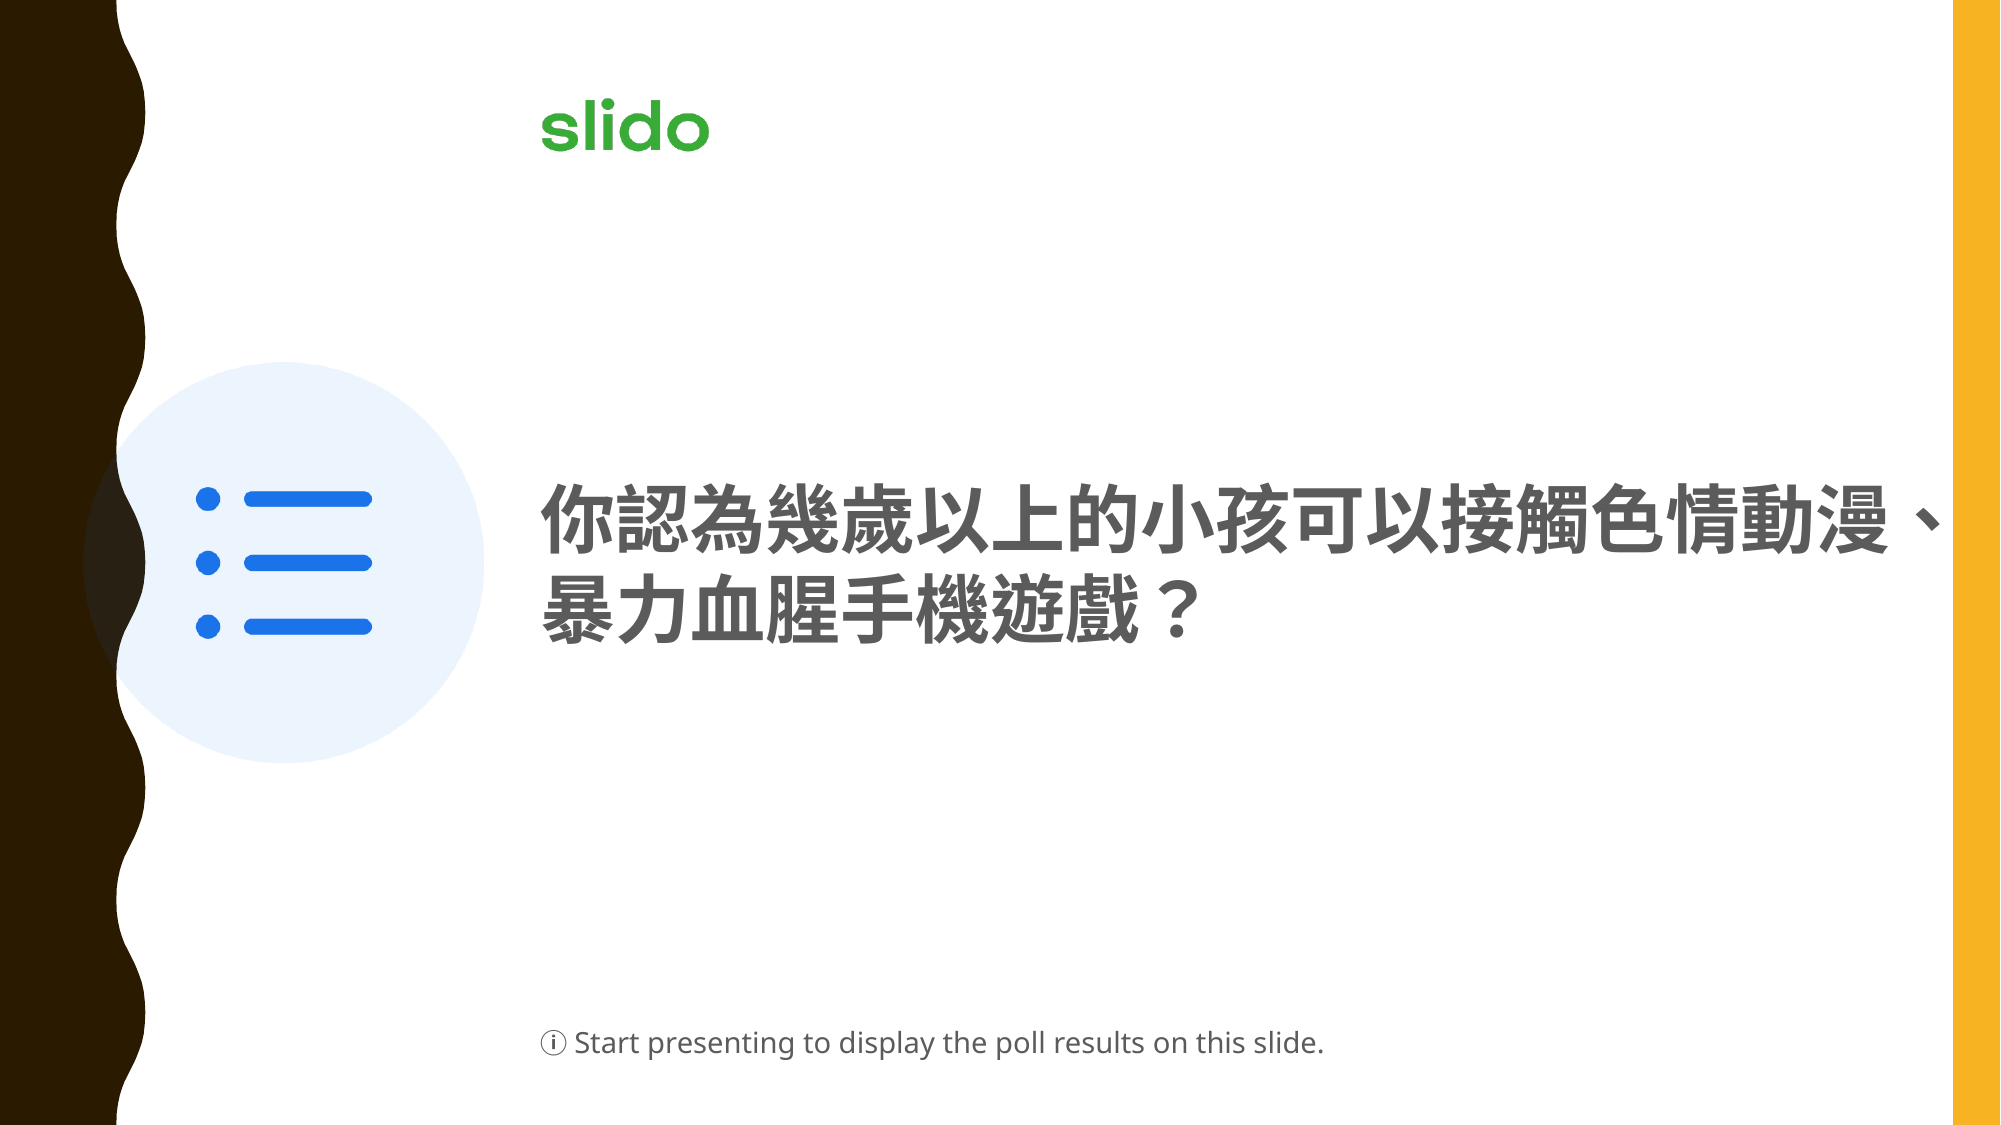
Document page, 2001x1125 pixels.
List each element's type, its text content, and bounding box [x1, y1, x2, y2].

text_box ⓘ Start presenting to display the poll results on this slide. [525, 1000, 1958, 1084]
text_box 你認為幾歲以上的小孩可以接觸色情動漫、暴力血腥手機遊戲？ [525, 422, 1917, 703]
picture [83, 362, 484, 763]
picture [525, 83, 726, 168]
